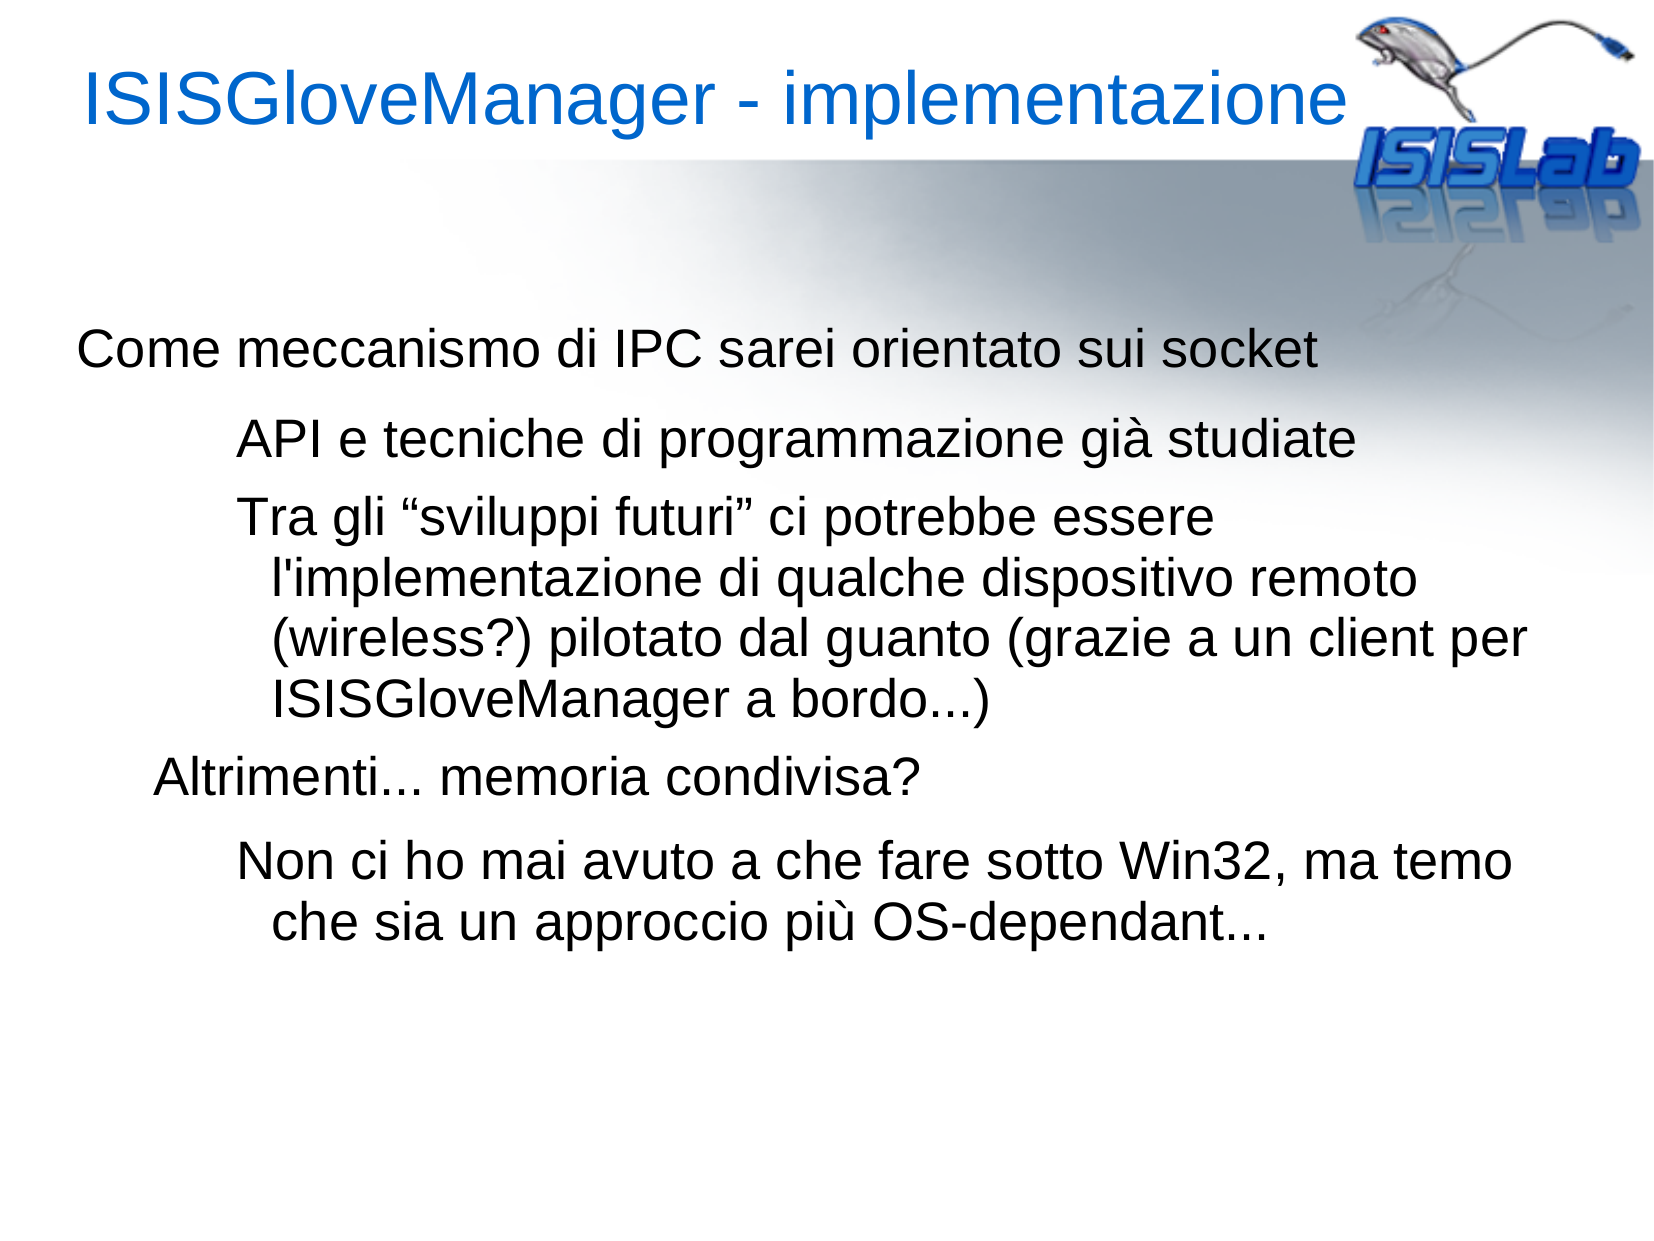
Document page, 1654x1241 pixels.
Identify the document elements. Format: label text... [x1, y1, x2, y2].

list Come meccanismo di IPC sarei orientato sui socket API e tecniche di programmazione già studiate Tra gli “sviluppi futuri” ci potrebbe essere l'implementazione di qualche dispositivo remoto (wireless?) pilotato dal guanto (grazie a un client per ISISGloveManager a bordo...) Altrimenti... memoria condivisa? Non ci ho mai avuto a che fare sotto Win32, ma temo che sia un approccio più OS-dependant... [59, 318, 1548, 1123]
picture [0, 0, 1654, 1241]
title ISISGloveManager - implementazione [82, 49, 1571, 148]
